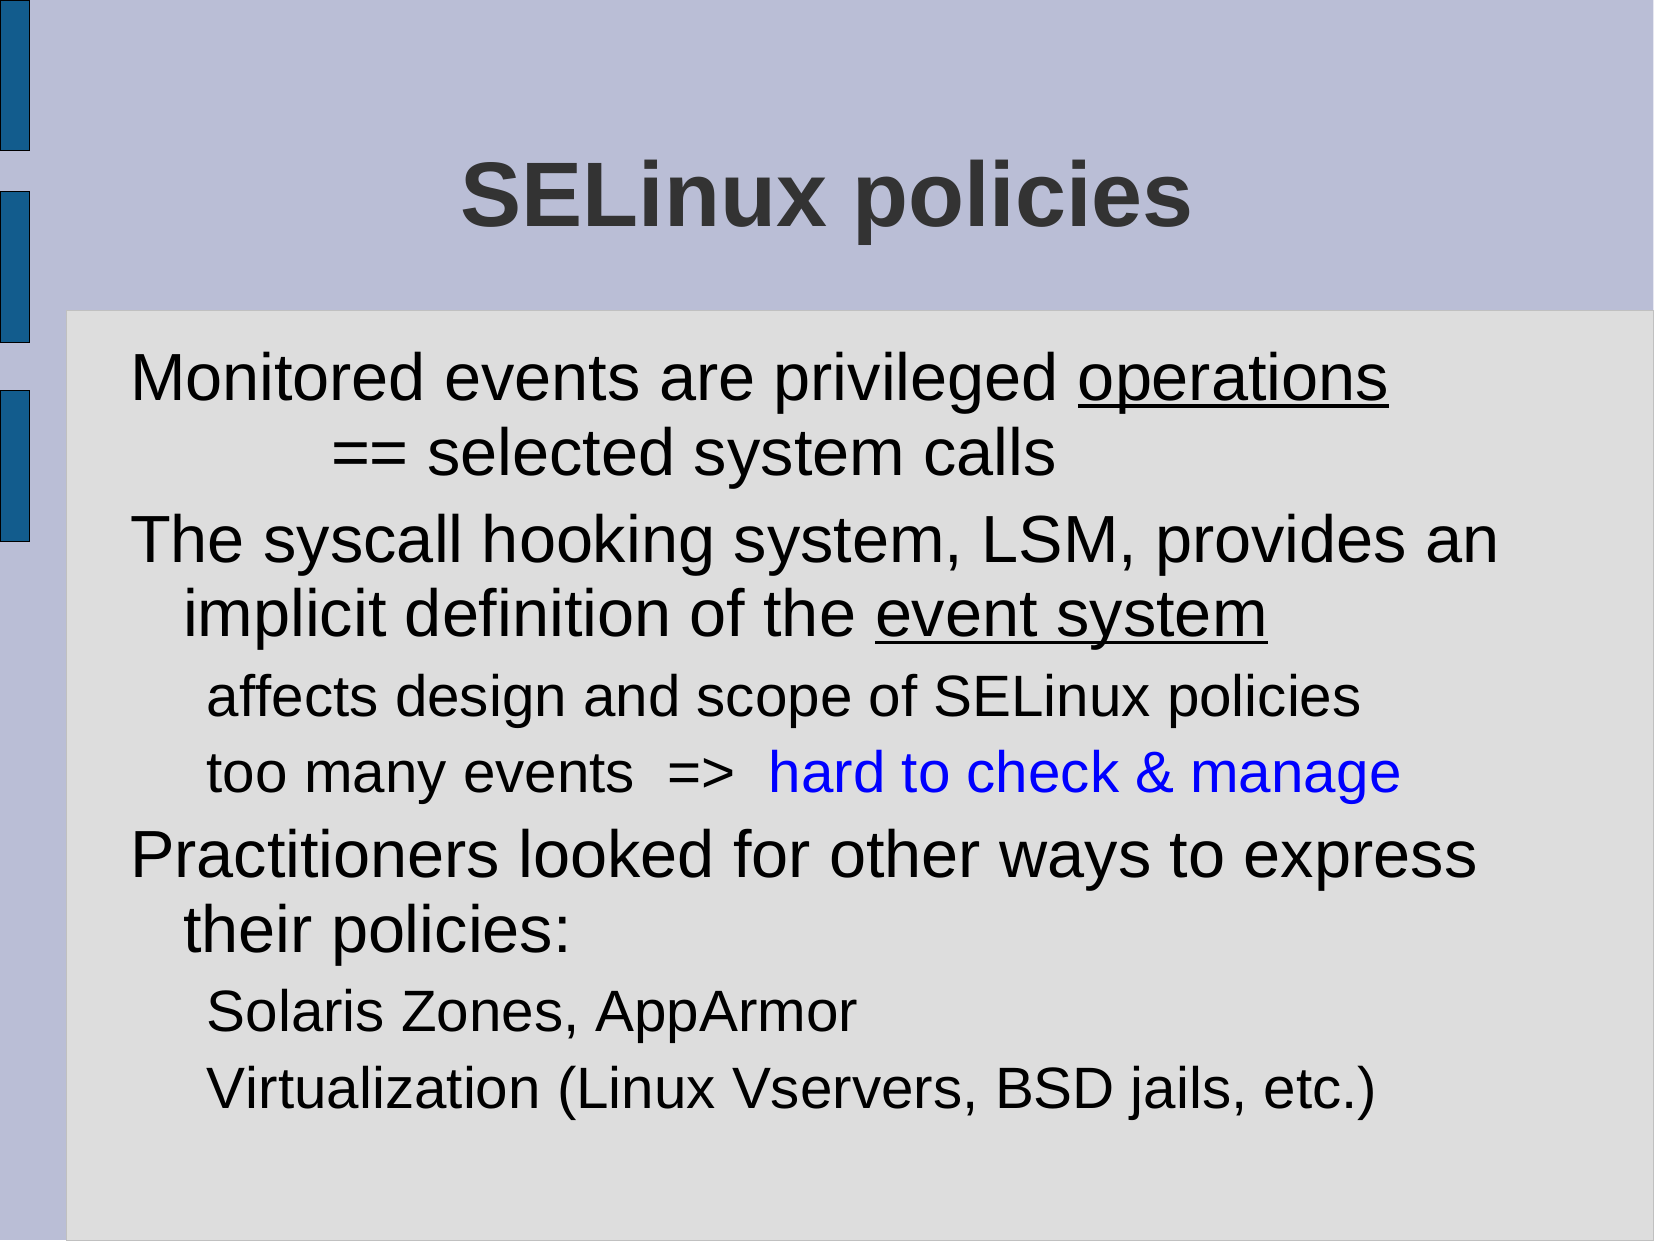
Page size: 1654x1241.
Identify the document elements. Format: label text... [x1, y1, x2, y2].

list Monitored events are privileged operations == selected system calls The syscall hooking system, LSM, provides an implicit definition of the event system affects design and scope of SELinux policies too many events => hard to check & manage Practitioners looked for other ways to express their policies: Solaris Zones, AppArmor Virtualization (Linux Vservers, BSD jails, etc.) [112, 340, 1525, 1241]
title SELinux policies [121, 91, 1534, 299]
